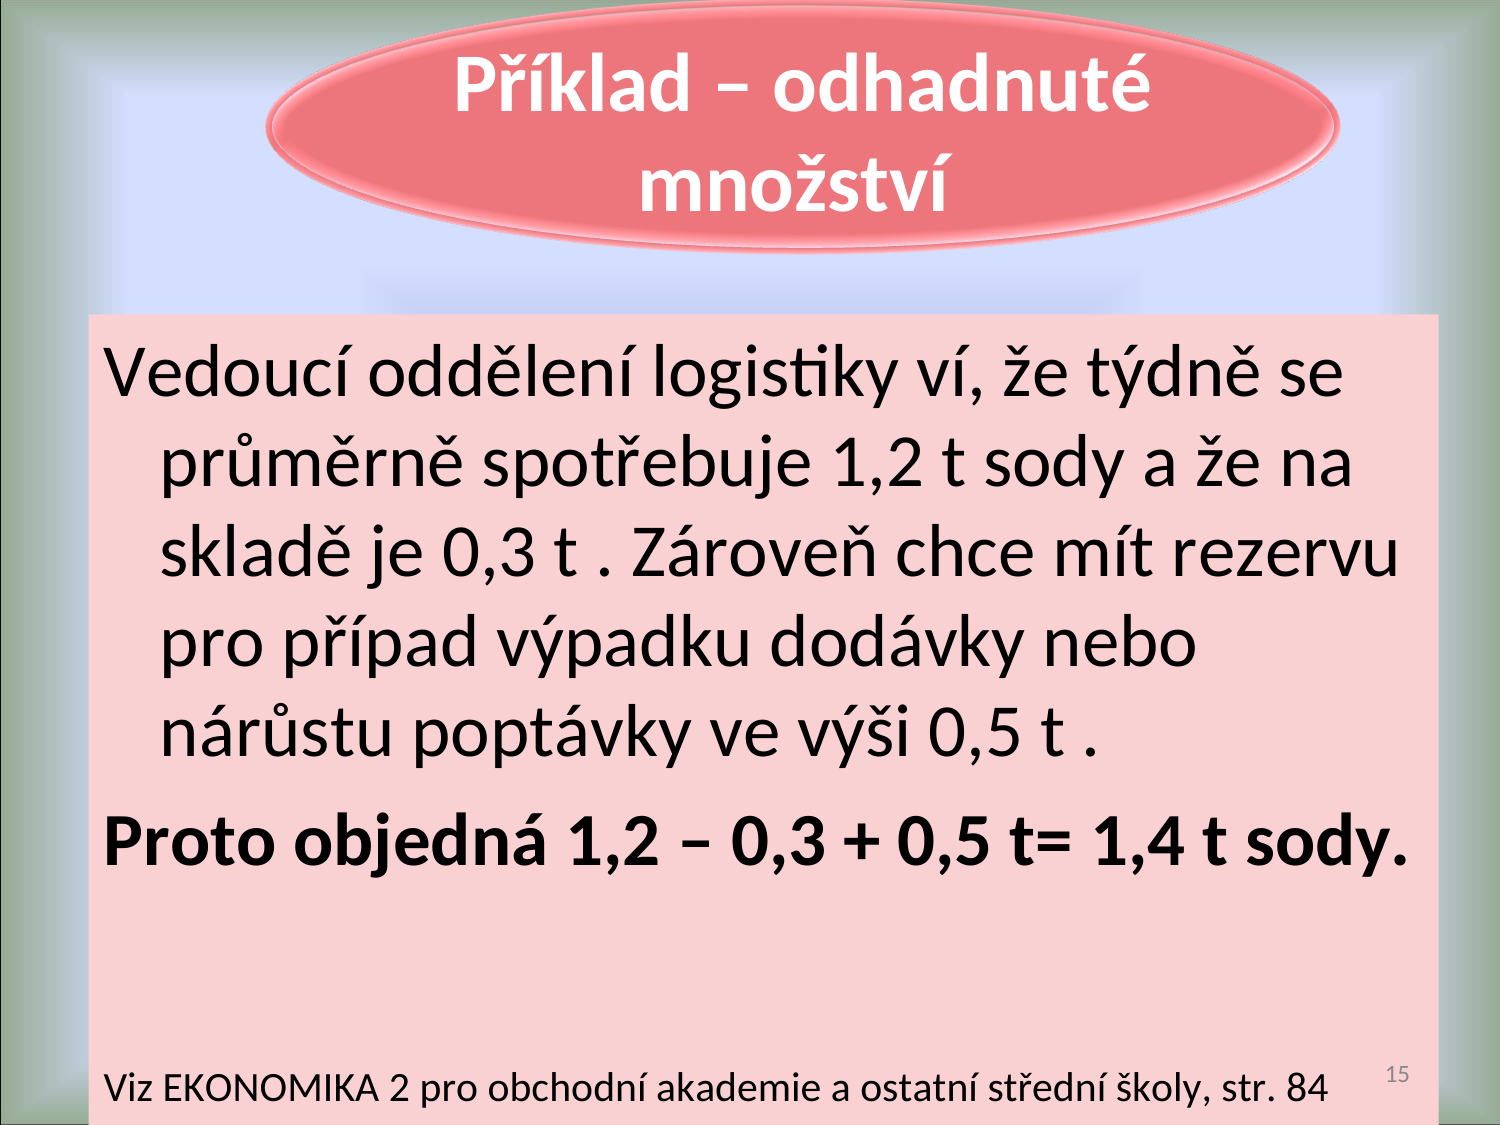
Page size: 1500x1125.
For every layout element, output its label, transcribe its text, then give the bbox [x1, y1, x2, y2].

text_box Příklad – odhadnuté množství [423, 37, 1184, 219]
picture [0, 0, 1500, 1125]
list Vedoucí oddělení logistiky ví, že týdně se průměrně spotřebuje 1,2 t sody a že na skladě je 0,3 t . Zároveň chce mít rezervu pro případ výpadku dodávky nebo nárůstu poptávky ve výši 0,5 t . Proto objedná 1,2 – 0,3 + 0,5 t= 1,4 t sody. Viz EKONOMIKA 2 pro obchodní akademie a ostatní střední školy, str. 84 [88, 314, 1439, 1125]
text_box <číslo> [1074, 1042, 1426, 1103]
